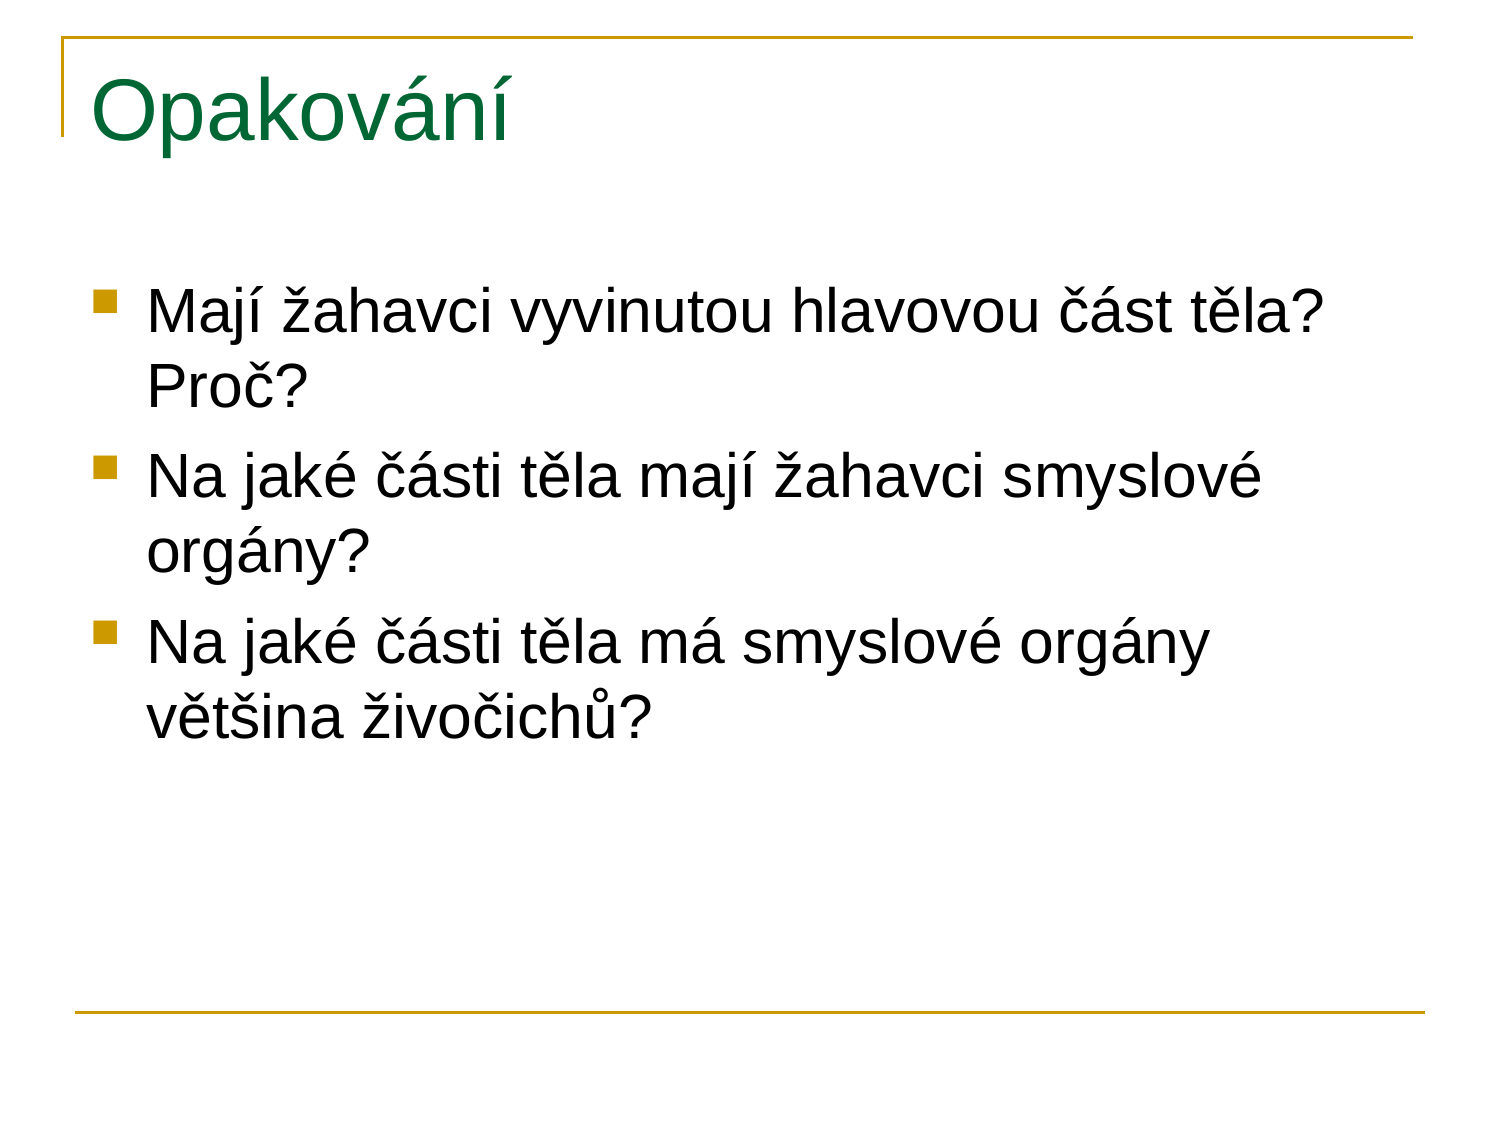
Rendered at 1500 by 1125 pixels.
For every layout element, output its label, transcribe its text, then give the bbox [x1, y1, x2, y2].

title Opakování [75, 45, 1426, 233]
list Mají žahavci vyvinutou hlavovou část těla? Proč? Na jaké části těla mají žahavci smyslové orgány? Na jaké části těla má smyslové orgány většina živočichů? [75, 262, 1426, 1006]
